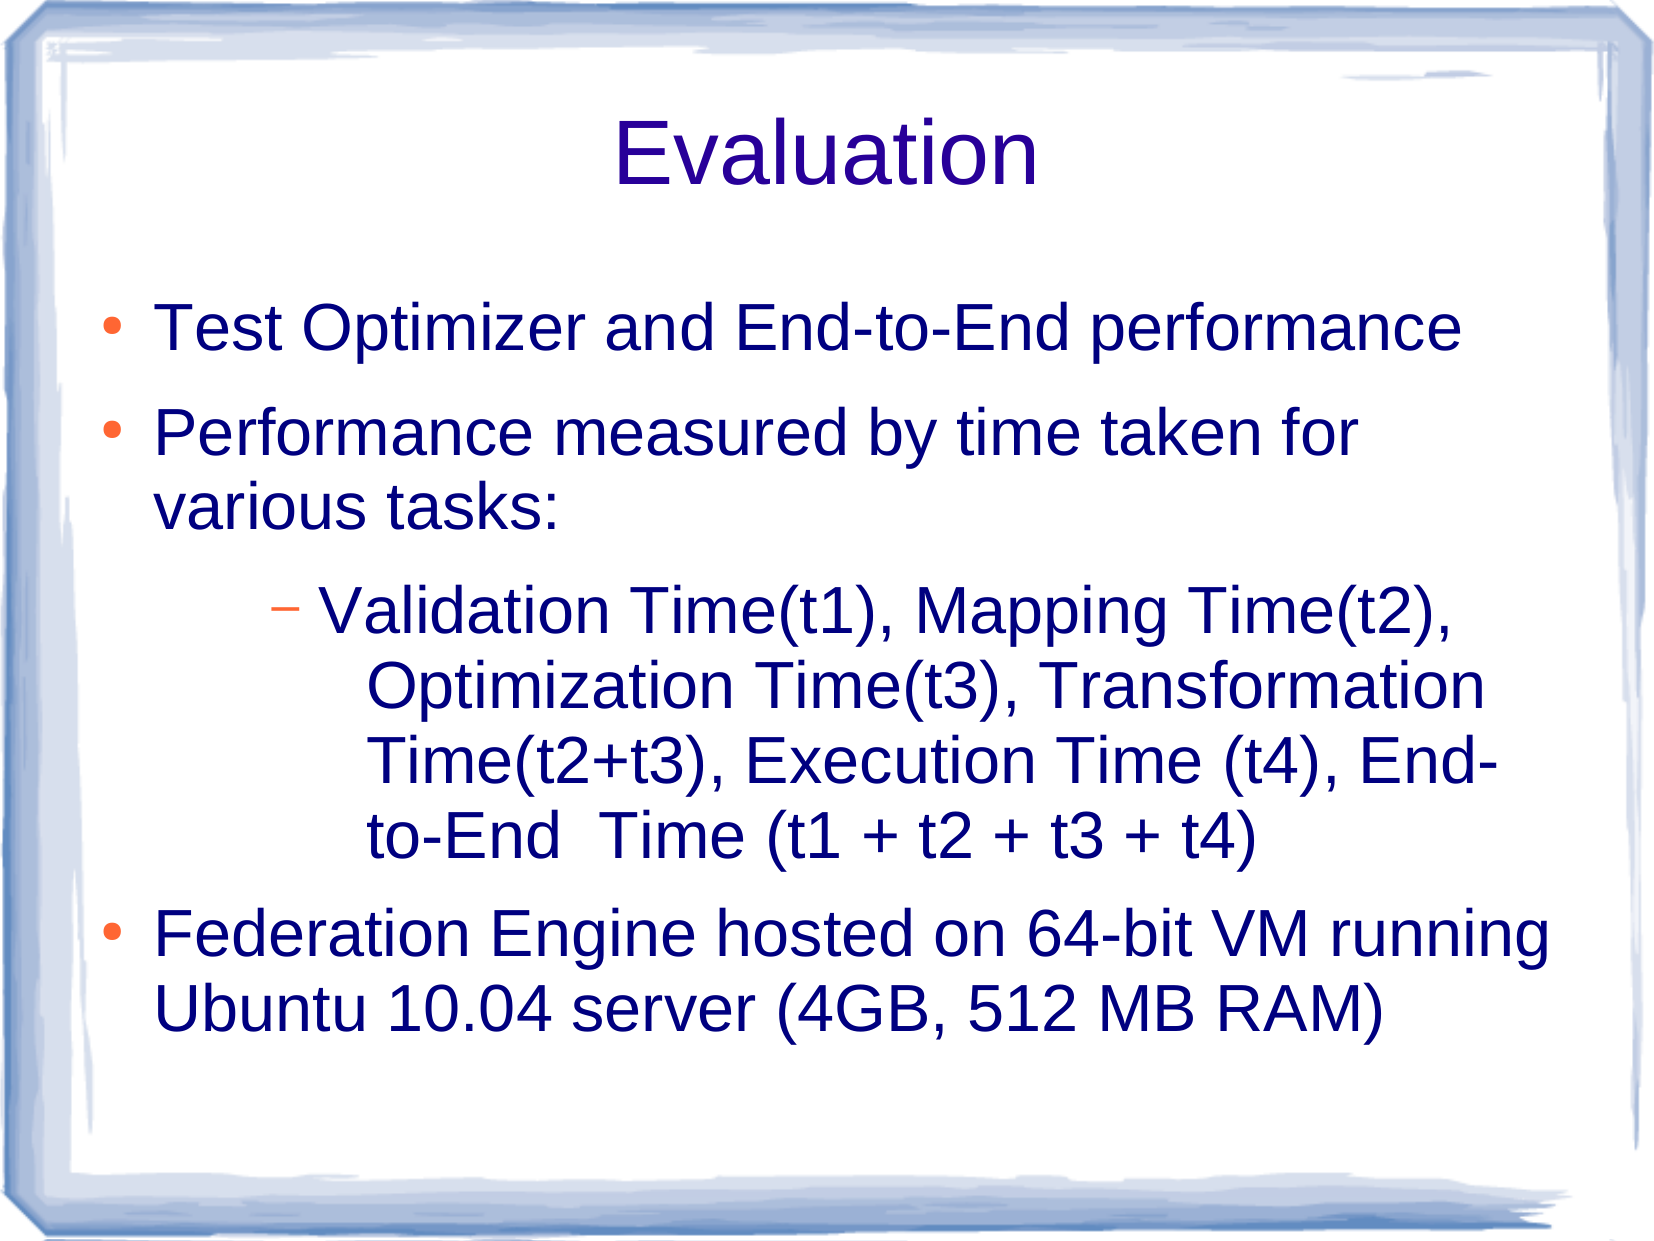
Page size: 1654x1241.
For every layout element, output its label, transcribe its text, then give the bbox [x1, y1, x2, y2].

picture [0, 0, 1654, 1241]
title Evaluation [82, 49, 1571, 257]
list Test Optimizer and End-to-End performance Performance measured by time taken for various tasks: Validation Time(t1), Mapping Time(t2), Optimization Time(t3), Transformation Time(t2+t3), Execution Time (t4), End-to-End Time (t1 + t2 + t3 + t4) Federation Engine hosted on 64-bit VM running Ubuntu 10.04 server (4GB, 512 MB RAM) [82, 290, 1571, 1094]
